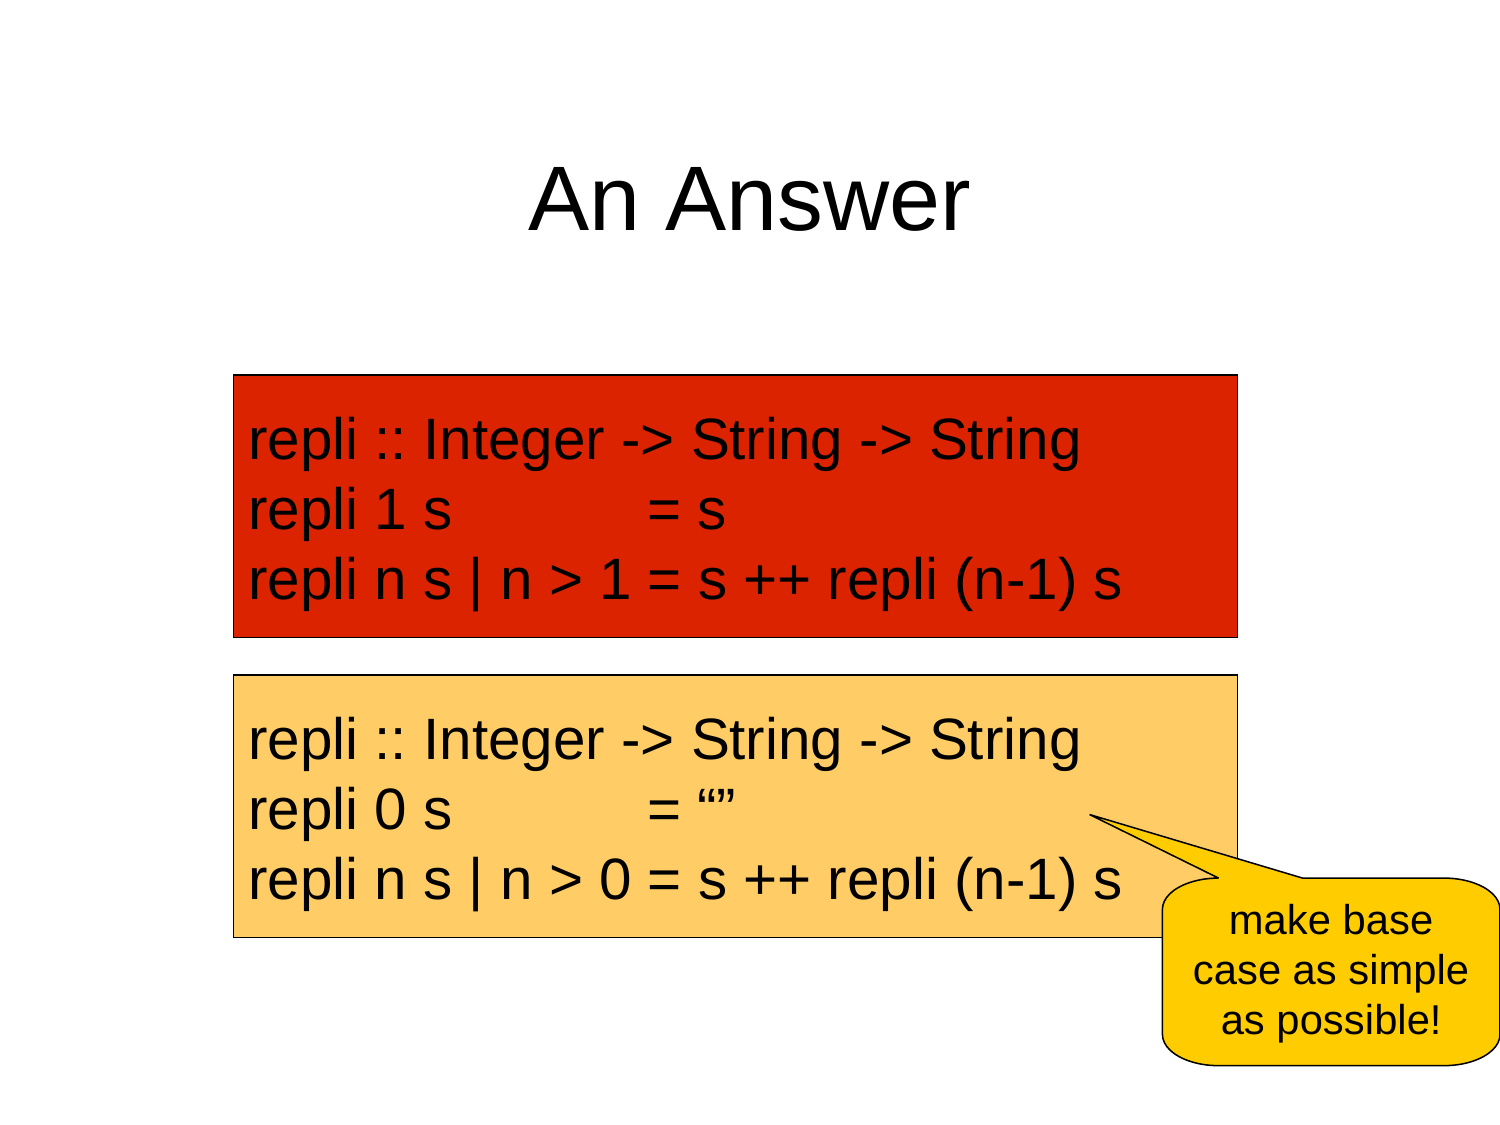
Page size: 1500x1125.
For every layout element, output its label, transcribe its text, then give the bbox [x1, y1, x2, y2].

text_box make base case as simple as possible! [1089, 814, 1500, 1066]
text_box repli :: Integer -> String -> String repli 1 s = s repli n s | n > 1 = s ++ repli (n-1) s [233, 374, 1238, 638]
title An Answer [112, 99, 1388, 288]
text_box repli :: Integer -> String -> String repli 0 s = “” repli n s | n > 0 = s ++ repli (n-1) s [233, 674, 1238, 938]
